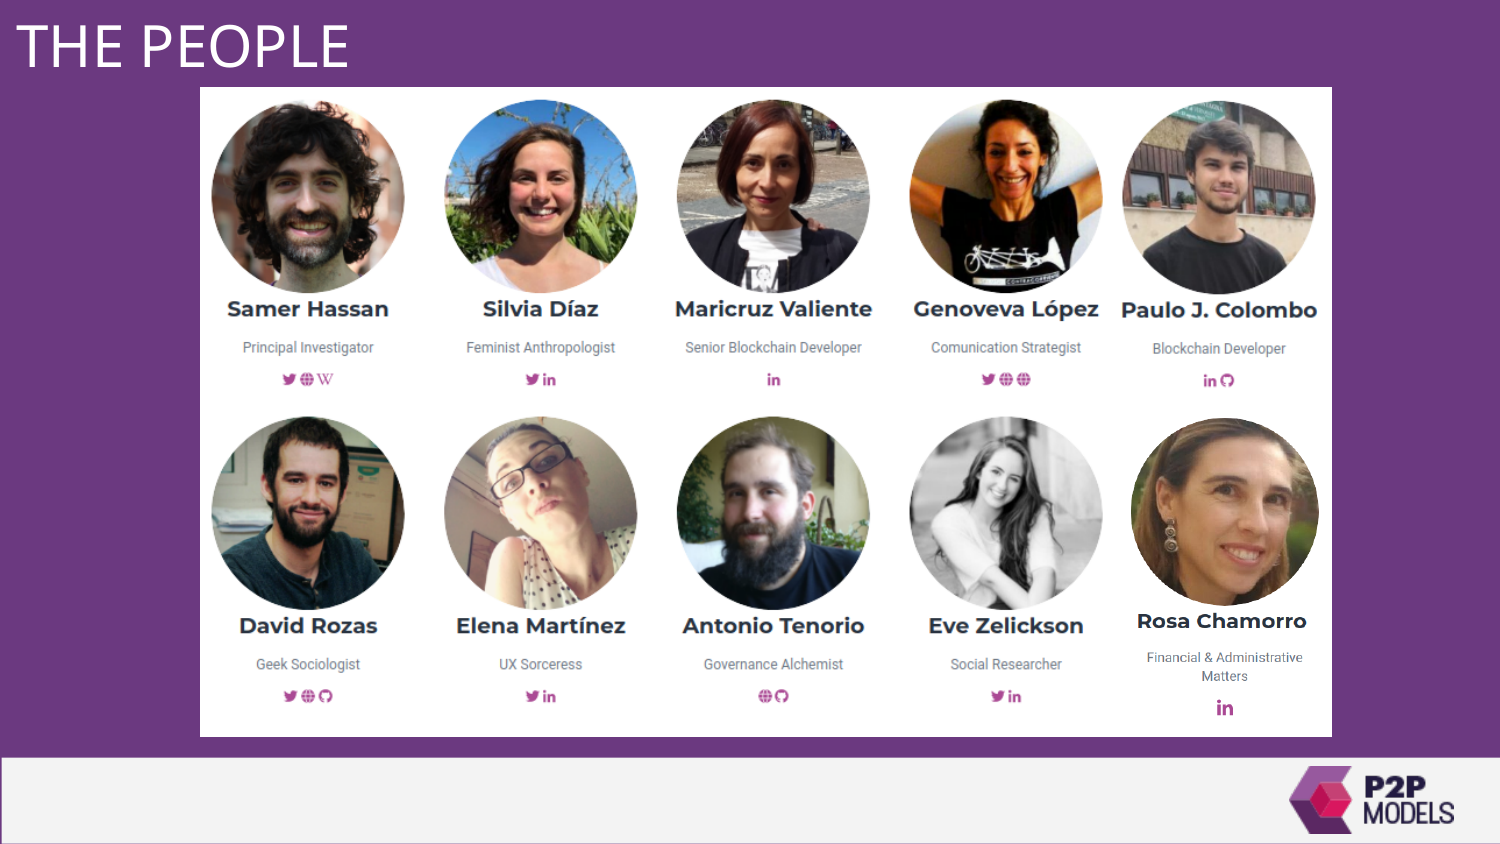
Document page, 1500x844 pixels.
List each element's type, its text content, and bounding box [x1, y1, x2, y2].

text_box [1, 757, 1500, 844]
picture [200, 87, 1332, 737]
title THE PEOPLE [1, 0, 1391, 100]
picture [1289, 766, 1454, 834]
